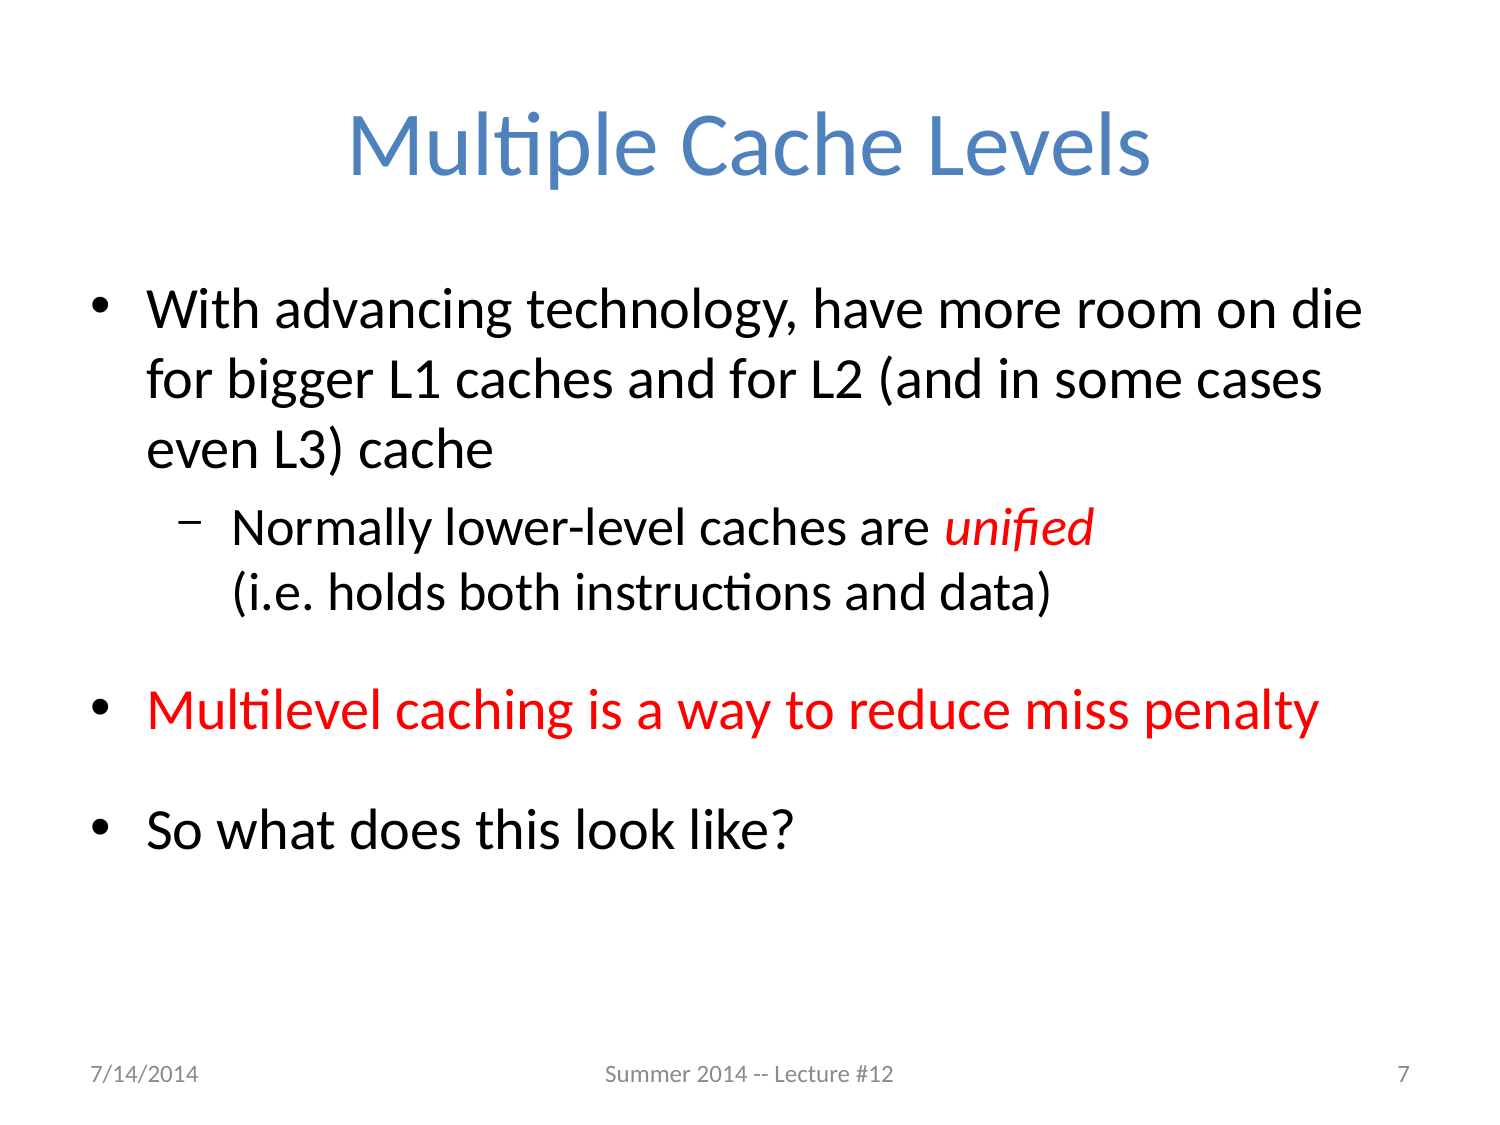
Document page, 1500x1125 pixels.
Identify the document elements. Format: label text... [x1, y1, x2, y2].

slide_number 7/14/2014 [75, 1042, 425, 1103]
list With advancing technology, have more room on die for bigger L1 caches and for L2 (and in some cases even L3) cache Normally lower-level caches are unified (i.e. holds both instructions and data) Multilevel caching is a way to reduce miss penalty So what does this look like? [75, 262, 1425, 1073]
slide_number <number> [1074, 1042, 1425, 1103]
footer Summer 2014 -- Lecture #12 [512, 1042, 988, 1103]
title Multiple Cache Levels [75, 45, 1425, 233]
